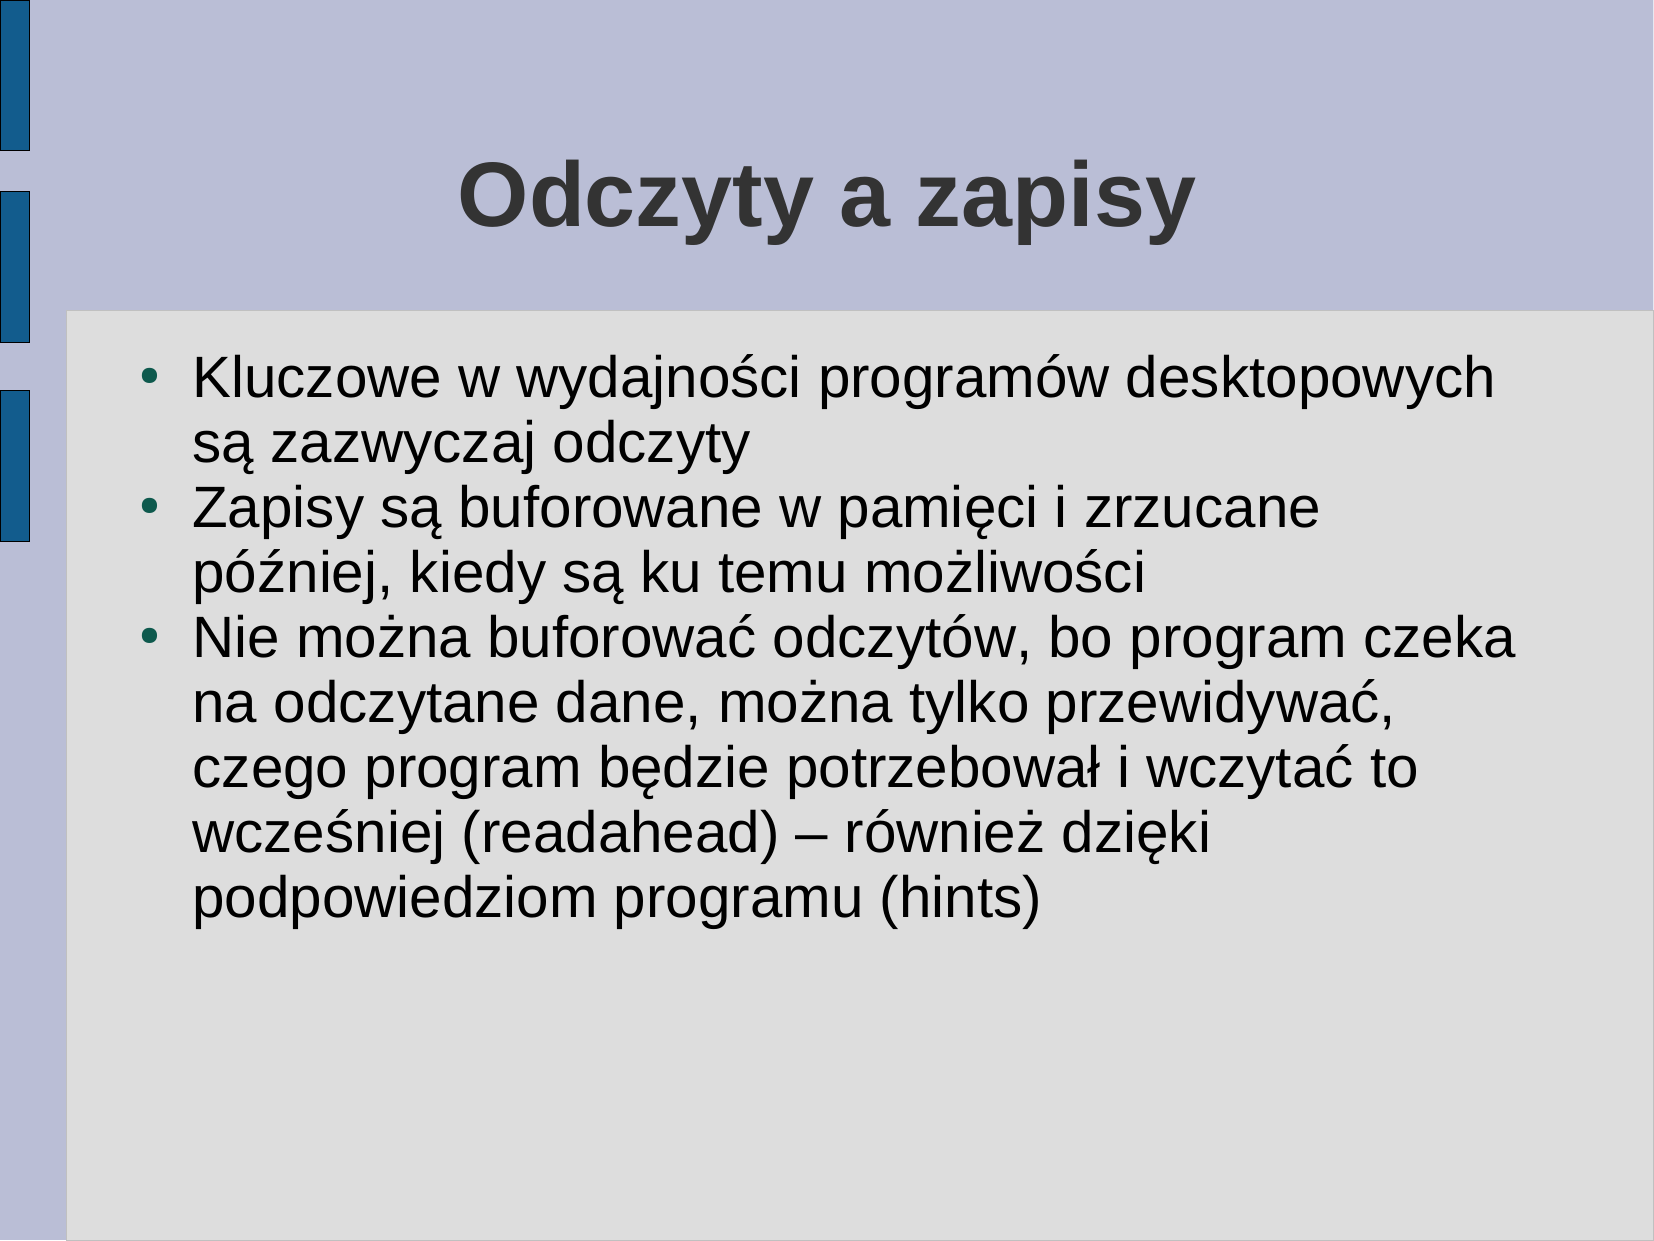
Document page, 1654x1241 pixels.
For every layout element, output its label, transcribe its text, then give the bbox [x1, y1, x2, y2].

title Odczyty a zapisy [121, 91, 1534, 299]
list Kluczowe w wydajności programów desktopowych są zazwyczaj odczyty Zapisy są buforowane w pamięci i zrzucane później, kiedy są ku temu możliwości Nie można buforować odczytów, bo program czeka na odczytane dane, można tylko przewidywać, czego program będzie potrzebował i wczytać to wcześniej (readahead) – również dzięki podpowiedziom programu (hints) [121, 344, 1534, 1127]
